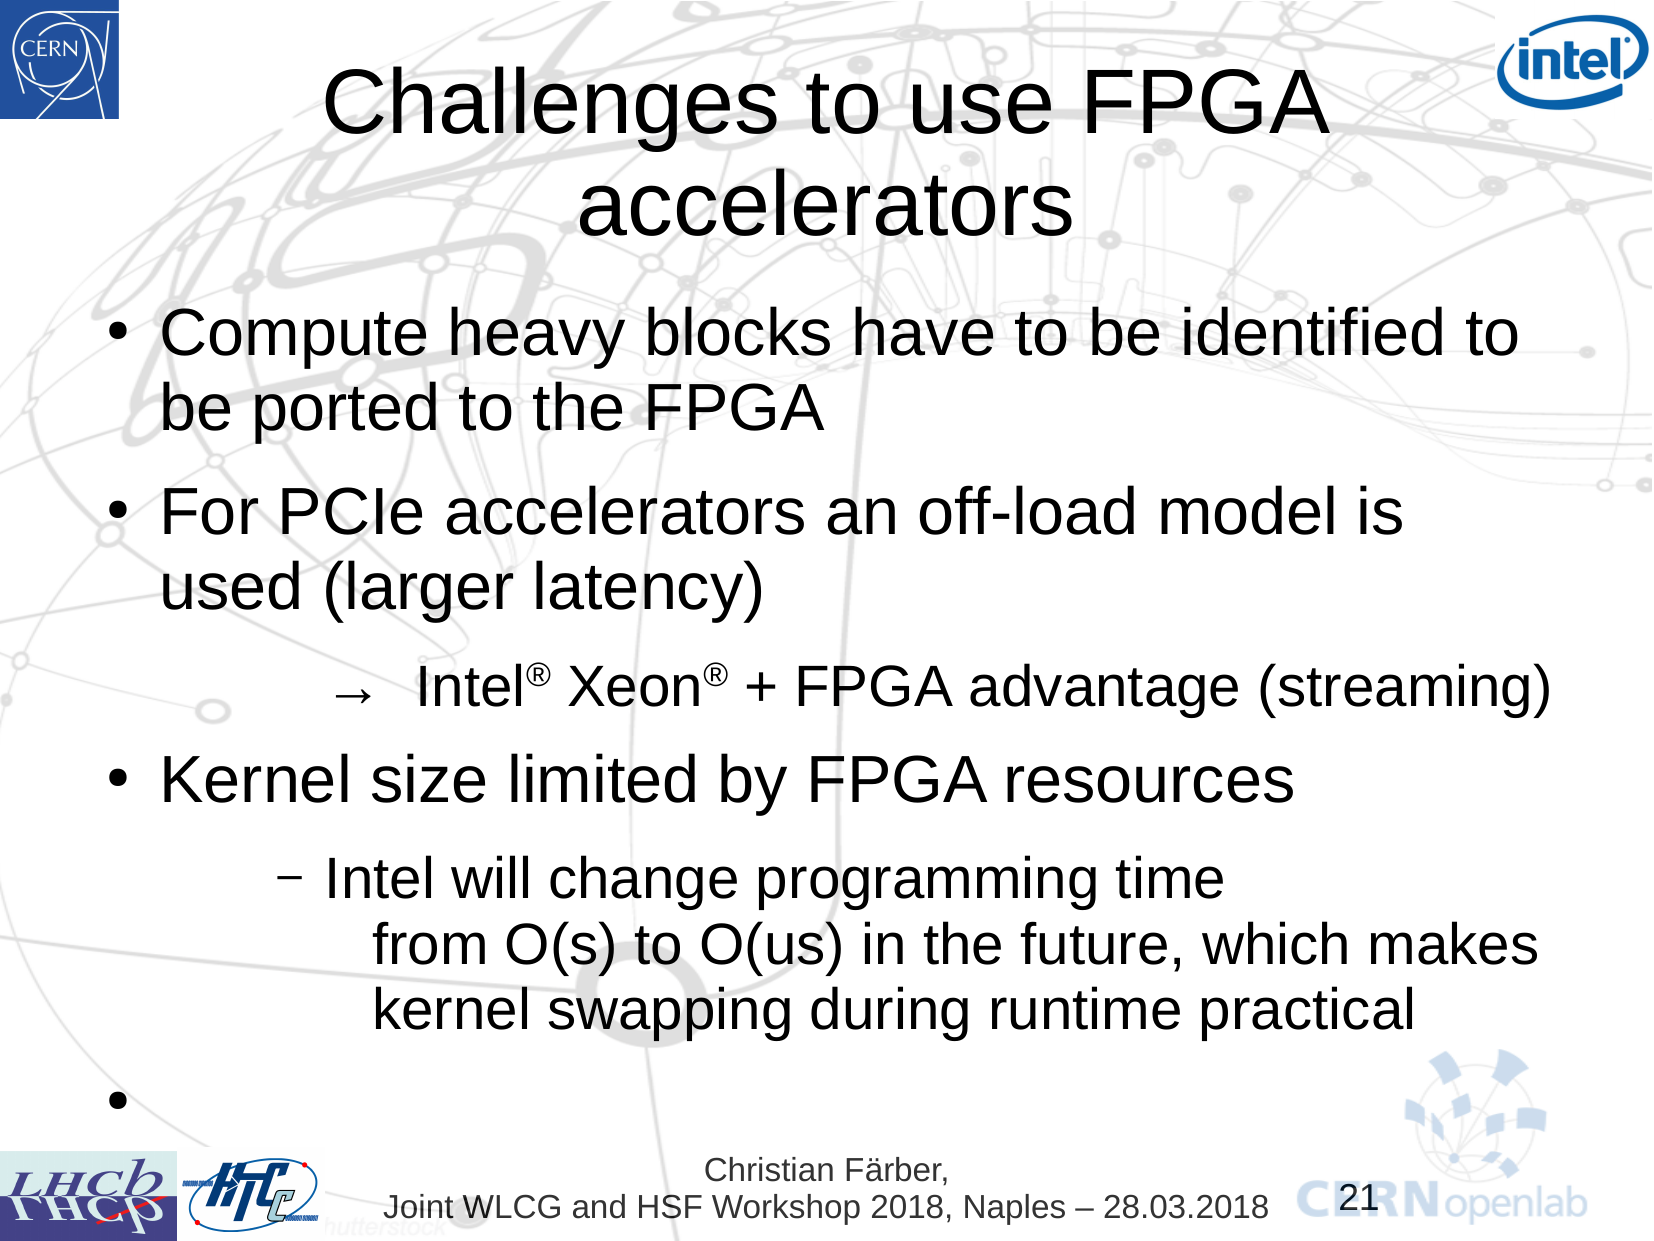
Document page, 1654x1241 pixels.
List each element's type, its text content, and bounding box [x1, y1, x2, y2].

picture [1495, 0, 1654, 119]
picture [0, 1151, 88, 1241]
list Compute heavy blocks have to be identified to be ported to the FPGA For PCIe accelerators an off-load model is used (larger latency) → Intel® Xeon® + FPGA advantage (streaming) Kernel size limited by FPGA resources Intel will change programming time from O(s) to O(us) in the future, which makes kernel swapping during runtime practical [88, 295, 1565, 1241]
title Challenges to use FPGA accelerators [82, 49, 1571, 257]
picture [0, 0, 119, 119]
